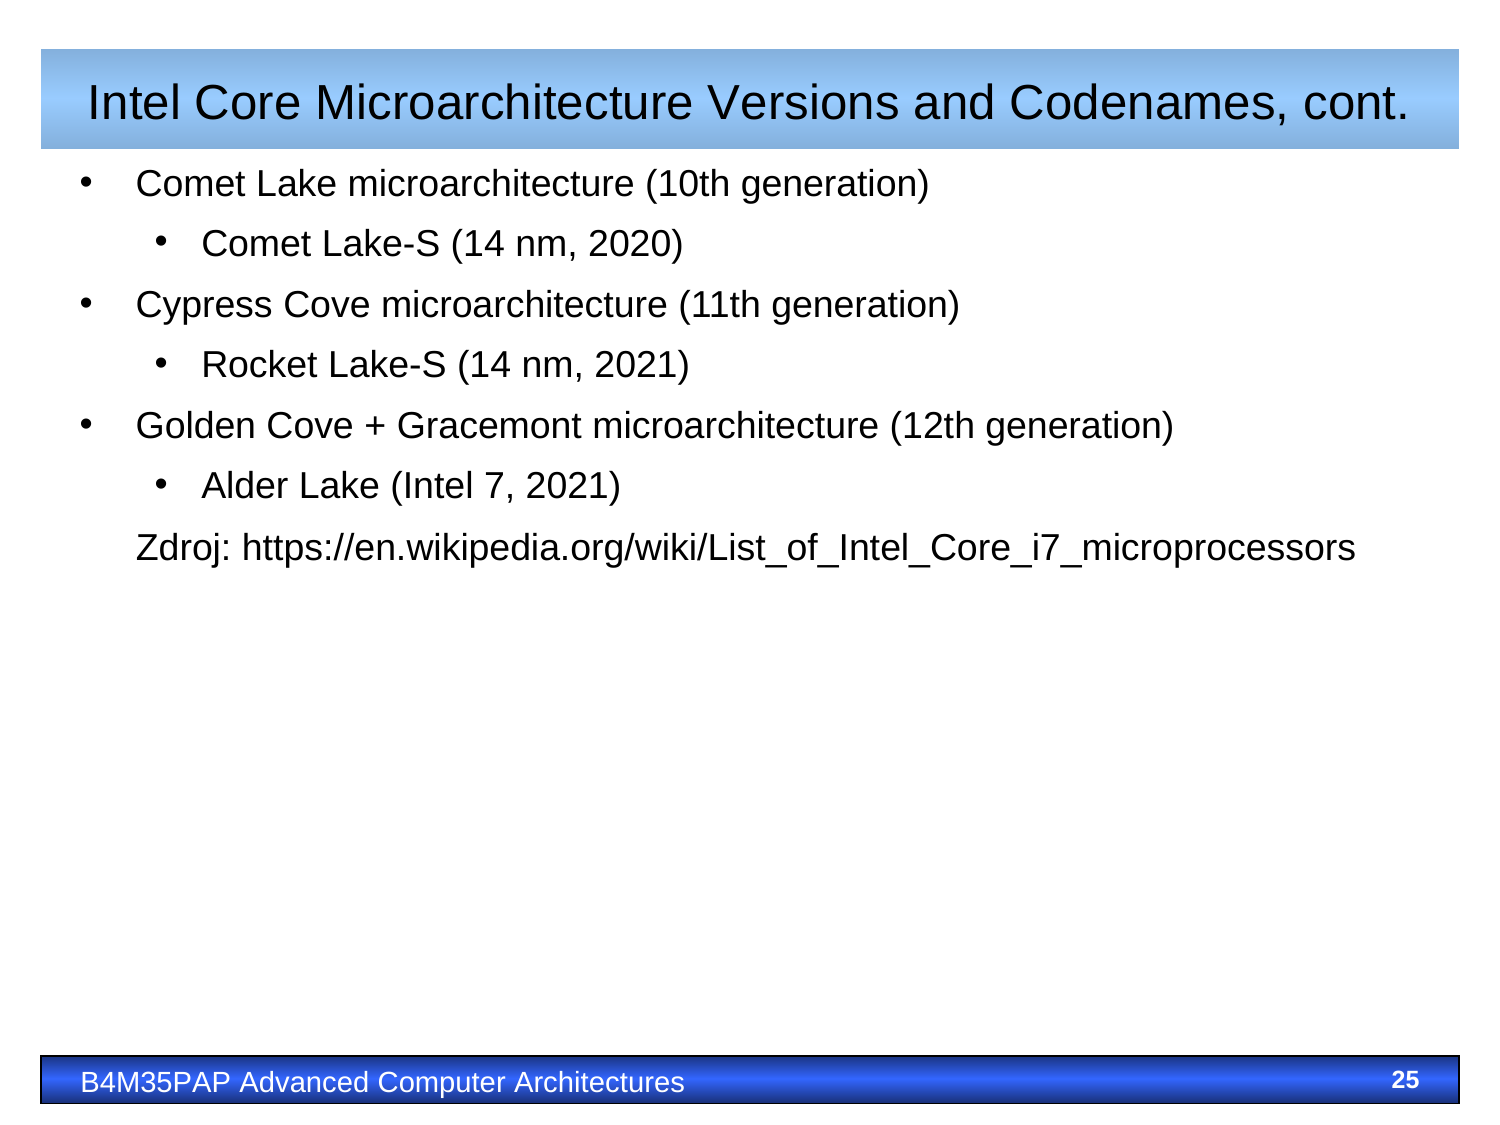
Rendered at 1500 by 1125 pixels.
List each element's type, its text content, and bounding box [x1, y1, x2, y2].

title Intel Core Microarchitecture Versions and Codenames, cont. [41, 49, 1459, 149]
text_box Comet Lake microarchitecture (10th generation) Comet Lake-S (14 nm, 2020) Cypress Cove microarchitecture (11th generation) Rocket Lake-S (14 nm, 2021) Golden Cove + Gracemont microarchitecture (12th generation) Alder Lake (Intel 7, 2021) Zdroj: https://en.wikipedia.org/wiki/List_of_Intel_Core_i7_microprocessors [64, 151, 1440, 1030]
